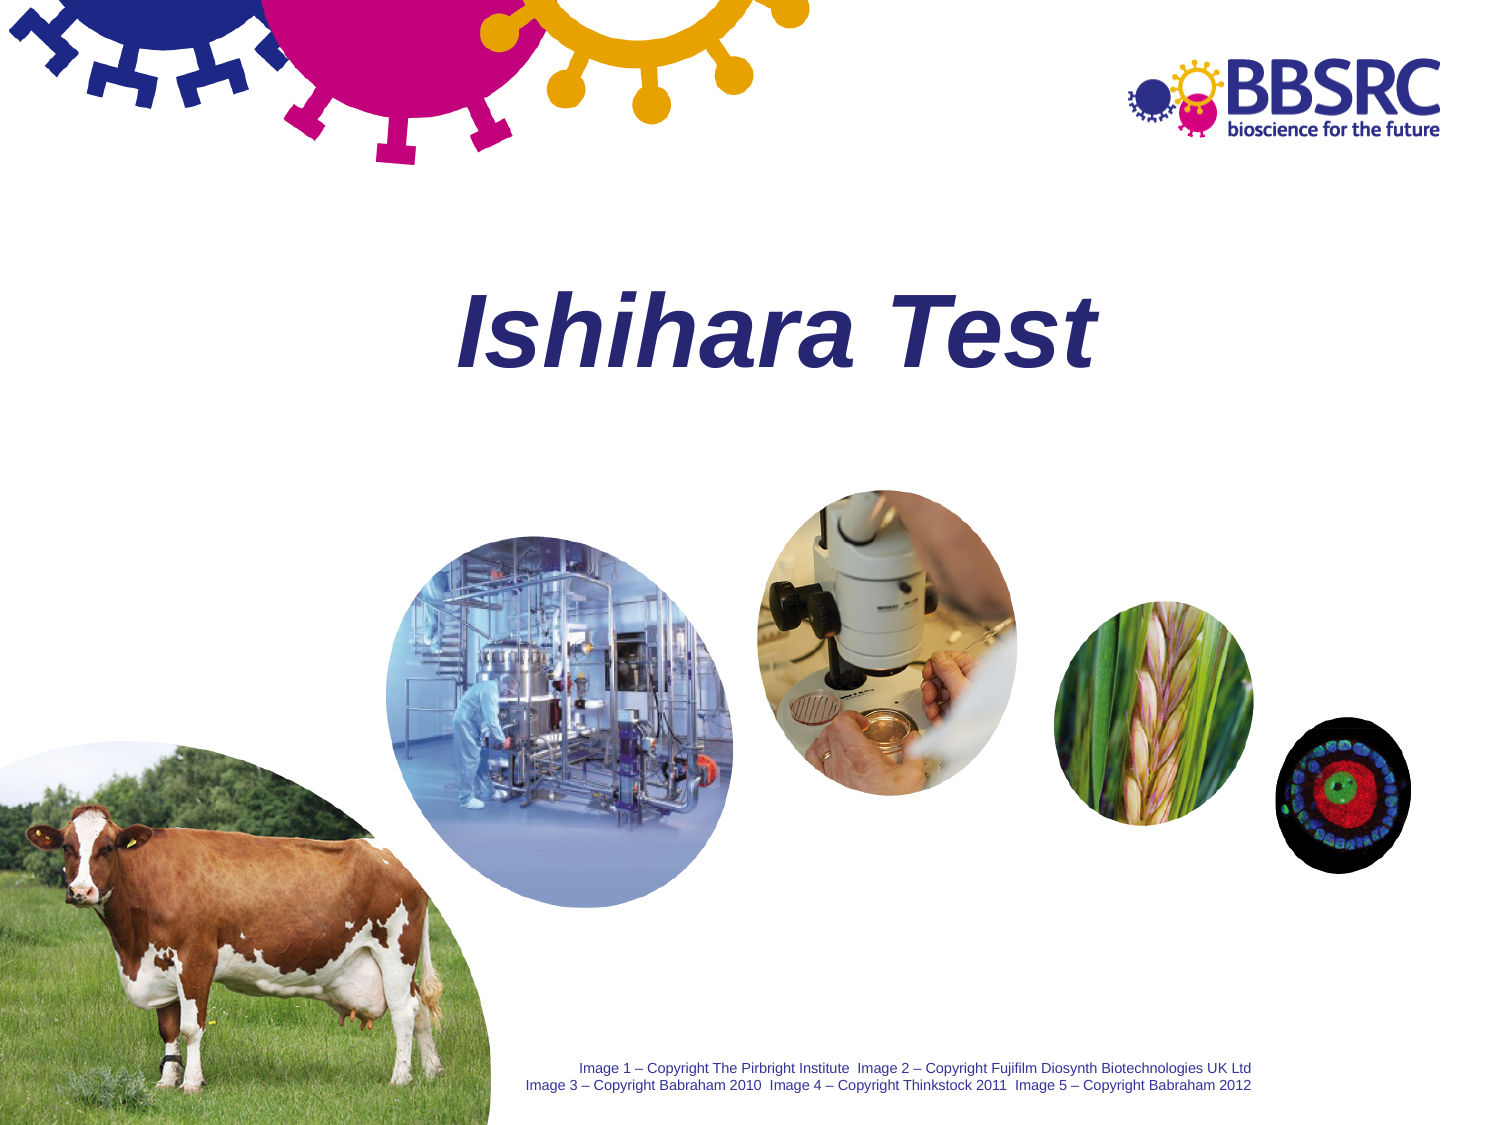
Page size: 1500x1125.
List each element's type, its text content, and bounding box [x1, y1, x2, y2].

list Ishihara Test [64, 255, 1436, 398]
